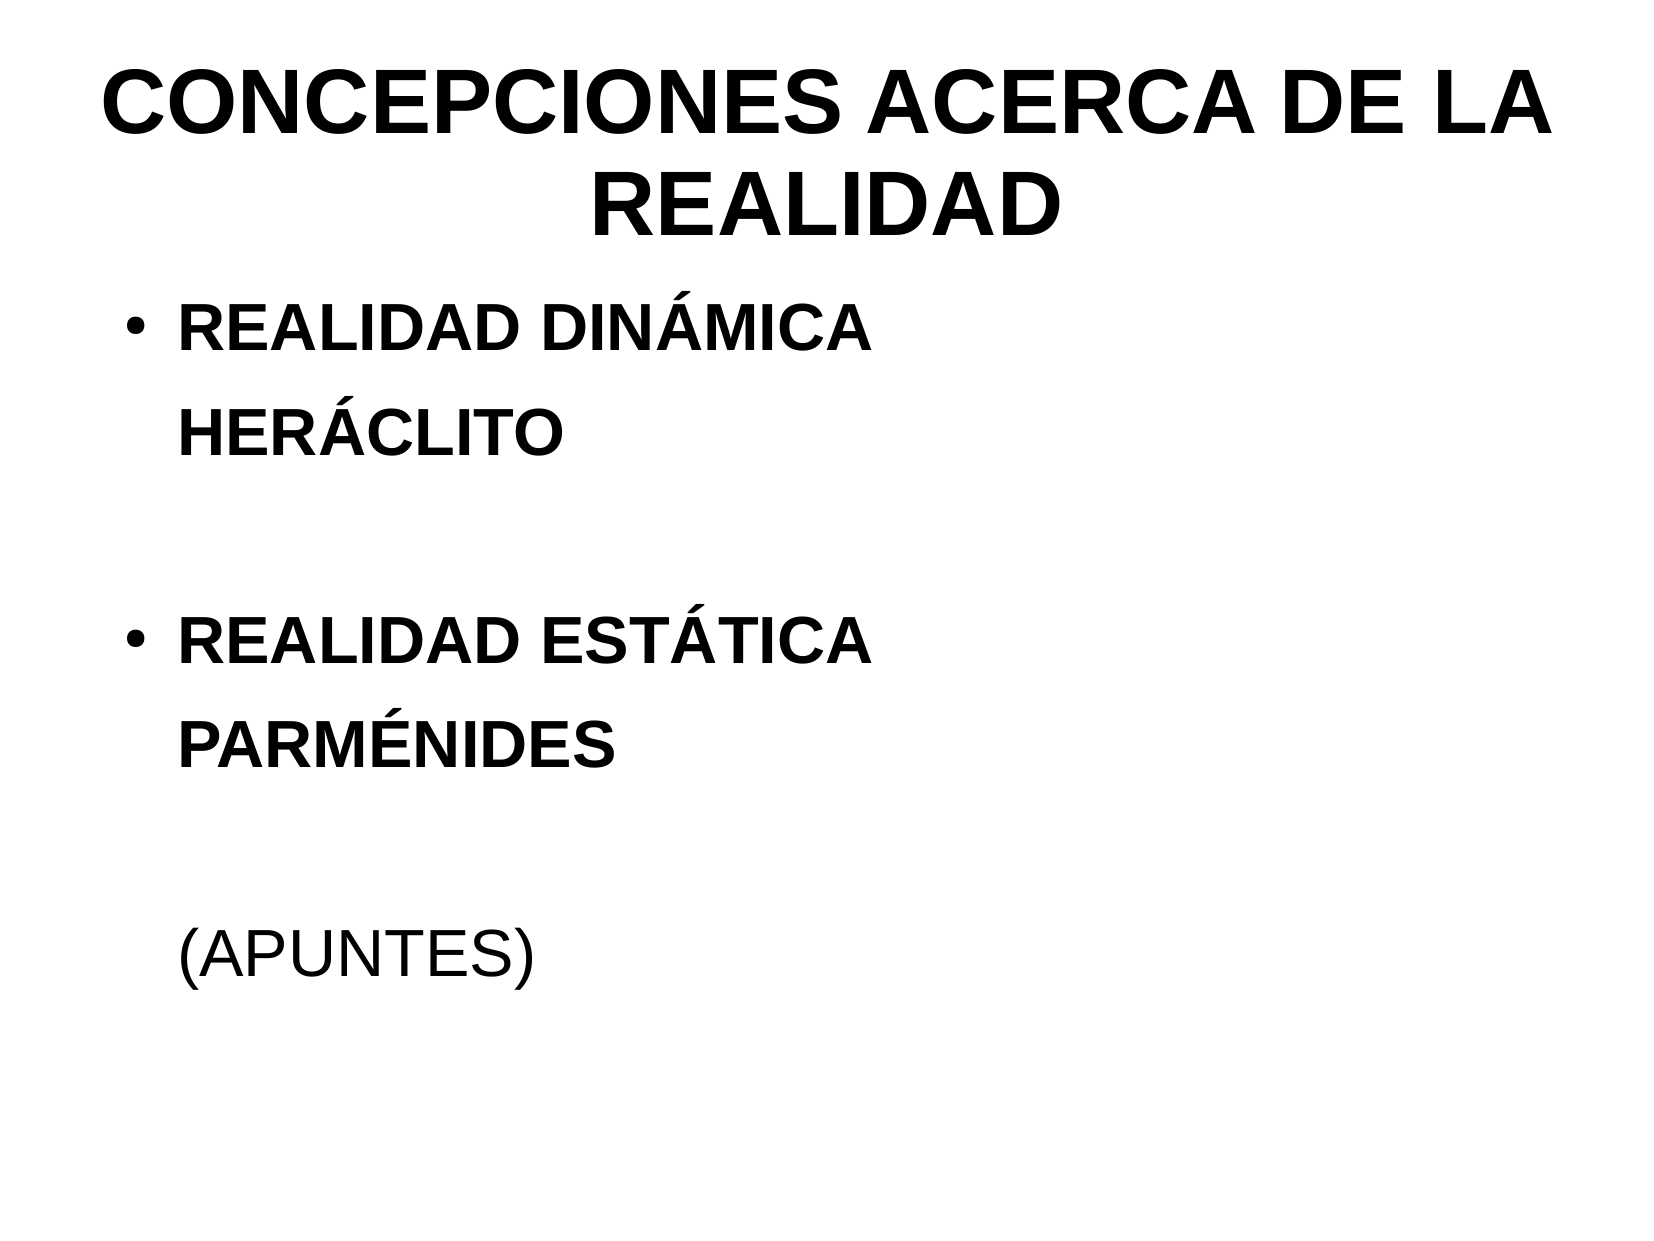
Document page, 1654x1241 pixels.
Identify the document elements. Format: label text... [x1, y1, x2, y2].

title CONCEPCIONES ACERCA DE LA REALIDAD [82, 49, 1571, 257]
list REALIDAD DINÁMICA HERÁCLITO REALIDAD ESTÁTICA PARMÉNIDES (APUNTES) [106, 290, 1595, 1010]
